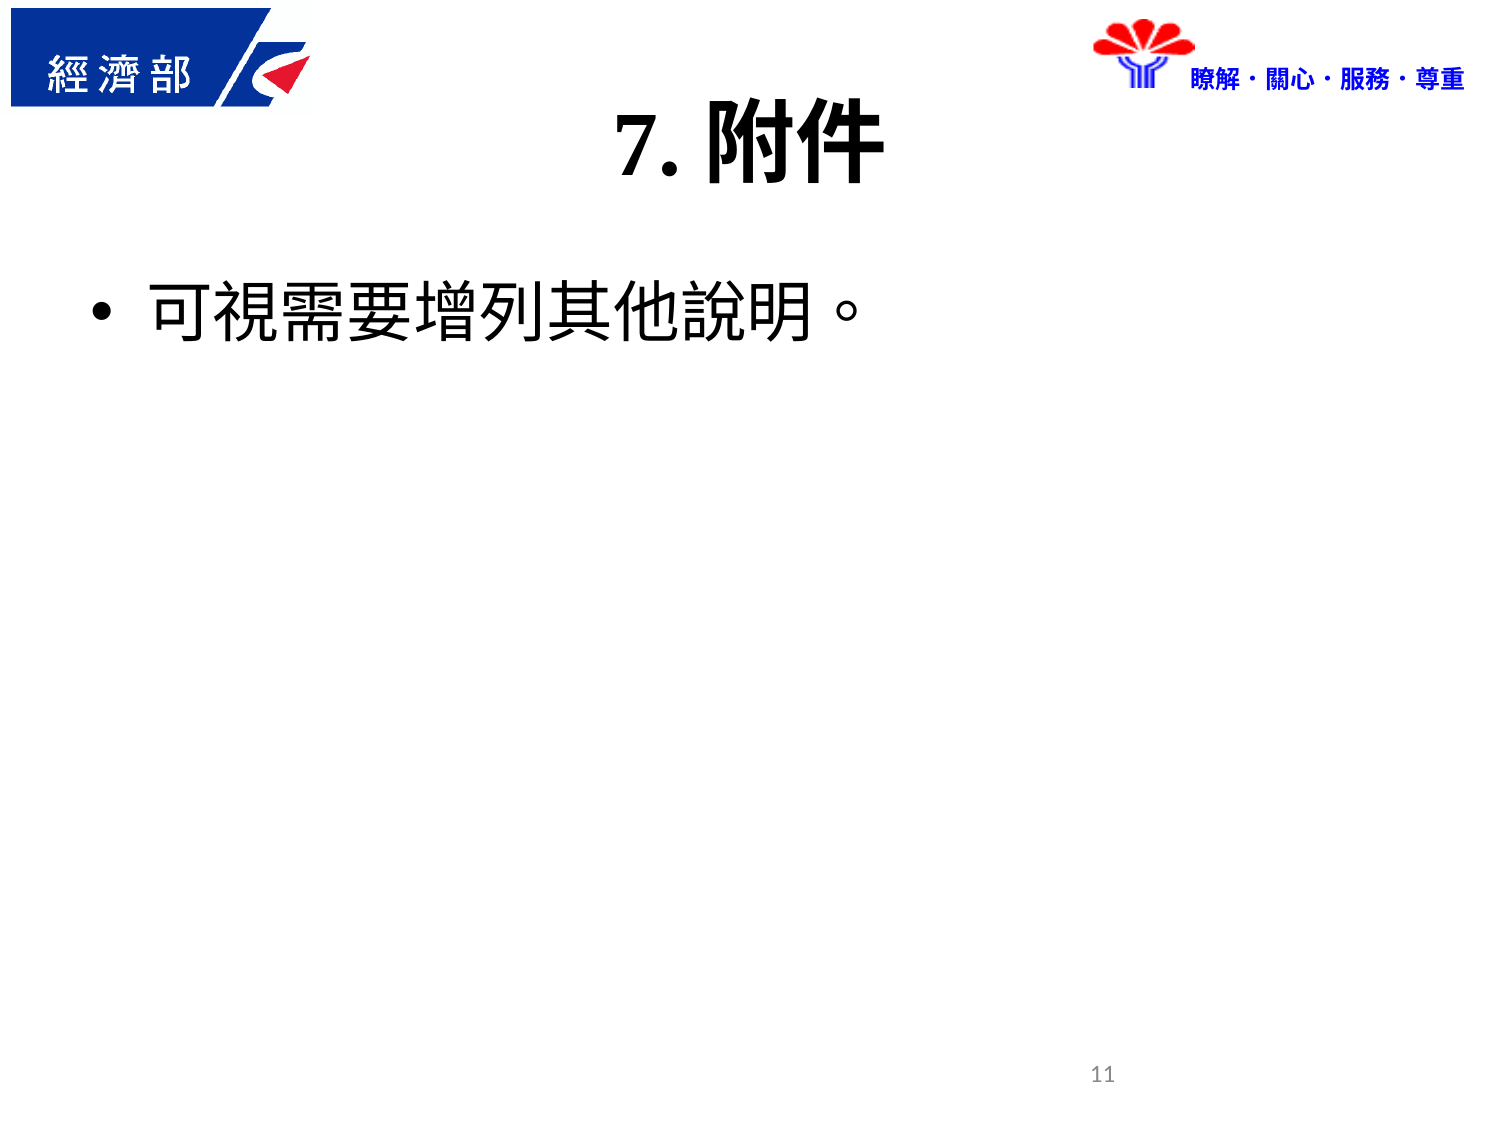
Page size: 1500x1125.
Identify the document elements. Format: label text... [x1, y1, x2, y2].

text_box [1074, 1042, 1426, 1103]
list 可視需要增列其他說明。 [75, 262, 1426, 1005]
title 7.附件 [75, 45, 1426, 233]
